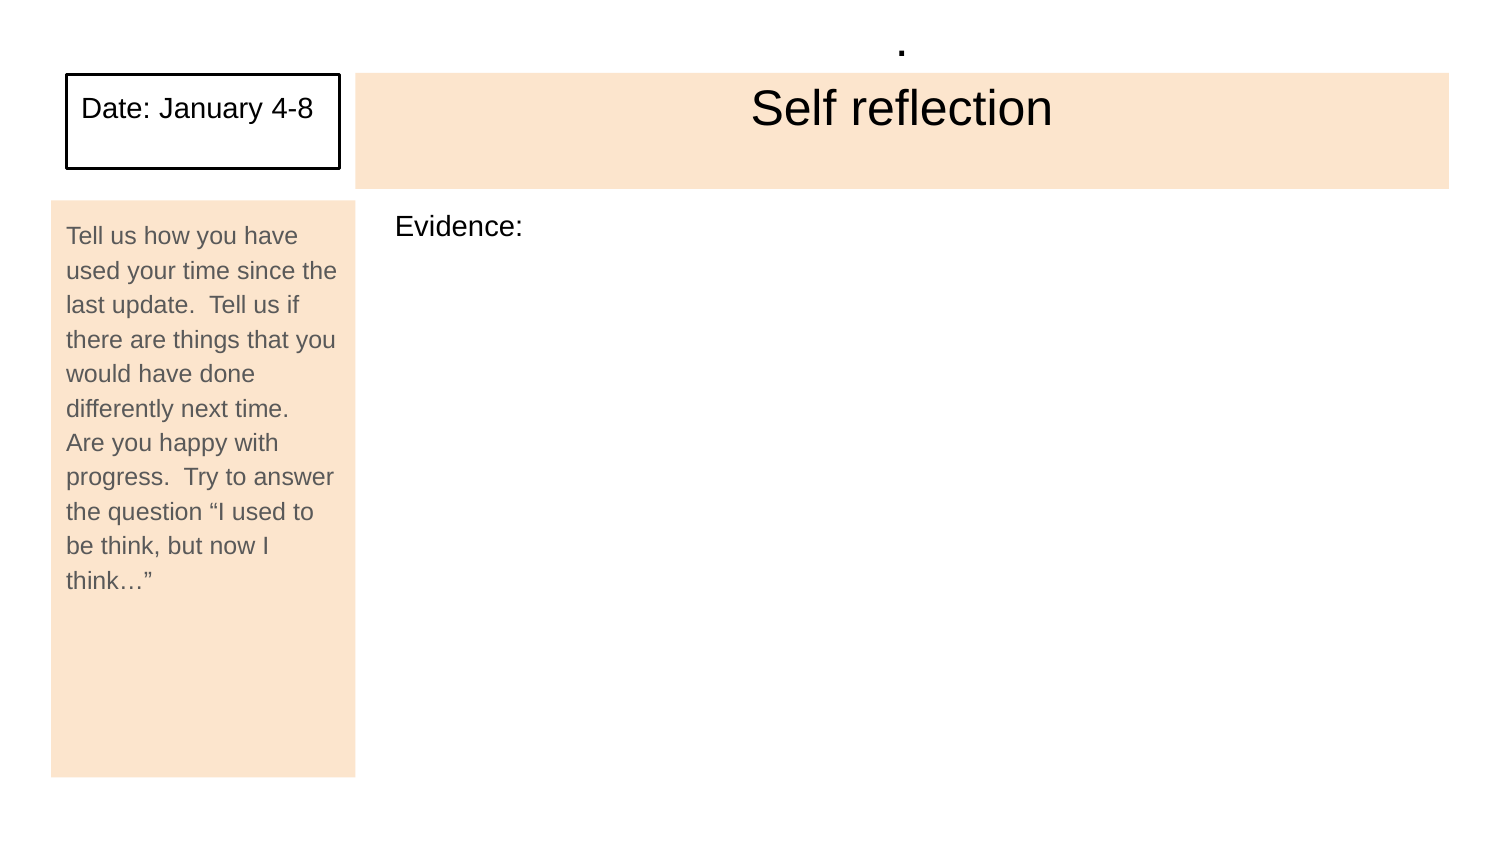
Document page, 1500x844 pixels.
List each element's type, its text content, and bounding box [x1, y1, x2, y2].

text_box Evidence: [379, 191, 1449, 781]
list Tell us how you have used your time since the last update. Tell us if there are things that you would have done differently next time. Are you happy with progress. Try to answer the question “I used to be think, but now I think…” [51, 200, 356, 778]
title . Self reflection [355, 72, 1449, 189]
text_box Date: January 4-8 [66, 74, 340, 169]
